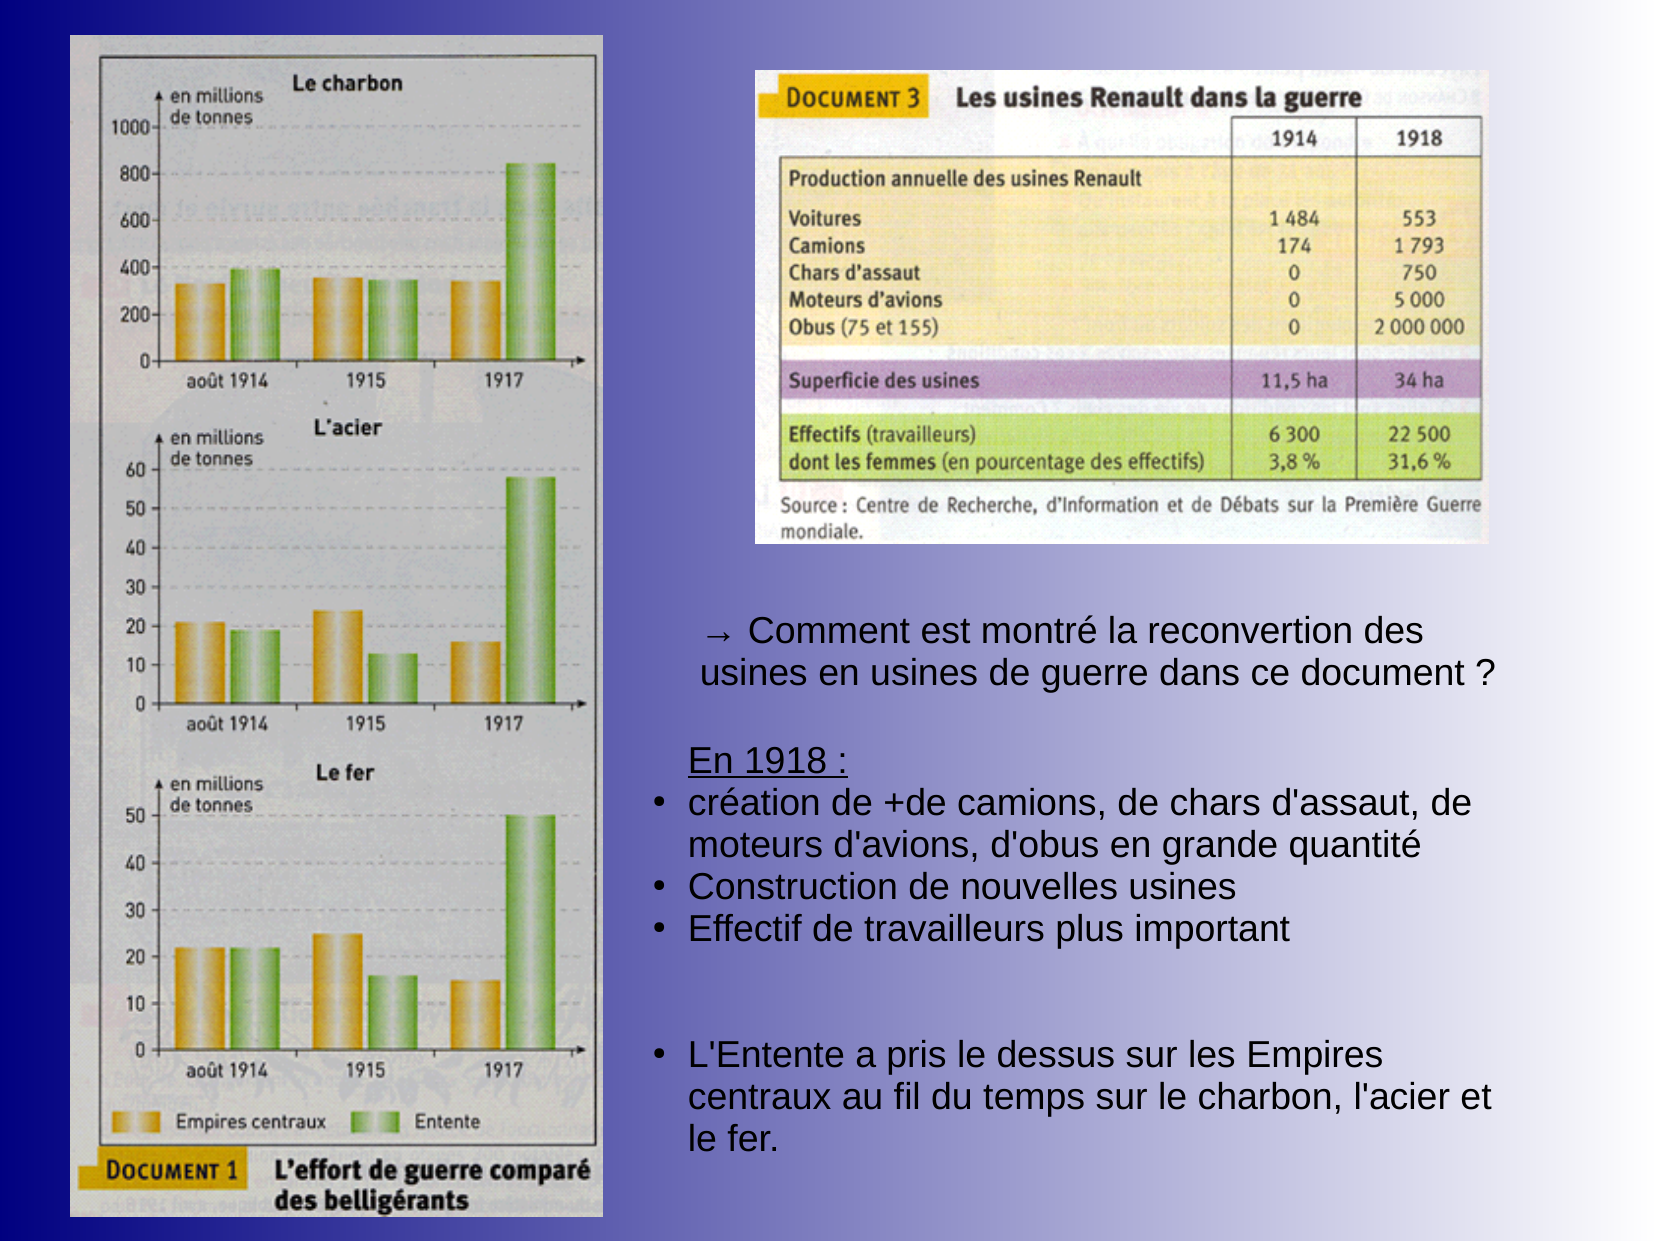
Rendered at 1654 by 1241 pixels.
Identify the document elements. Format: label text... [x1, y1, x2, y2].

picture [755, 70, 1489, 544]
text_box → Comment est montré la reconvertion des usines en usines de guerre dans ce document ? [685, 602, 1536, 702]
text_box En 1918 : création de +de camions, de chars d'assaut, de moteurs d'avions, d'obus en grande quantité Construction de nouvelles usines Effectif de travailleurs plus important L'Entente a pris le dessus sur les Empires centraux au fil du temps sur le charbon, l'acier et le fer. [637, 732, 1536, 1168]
picture [70, 35, 603, 1217]
